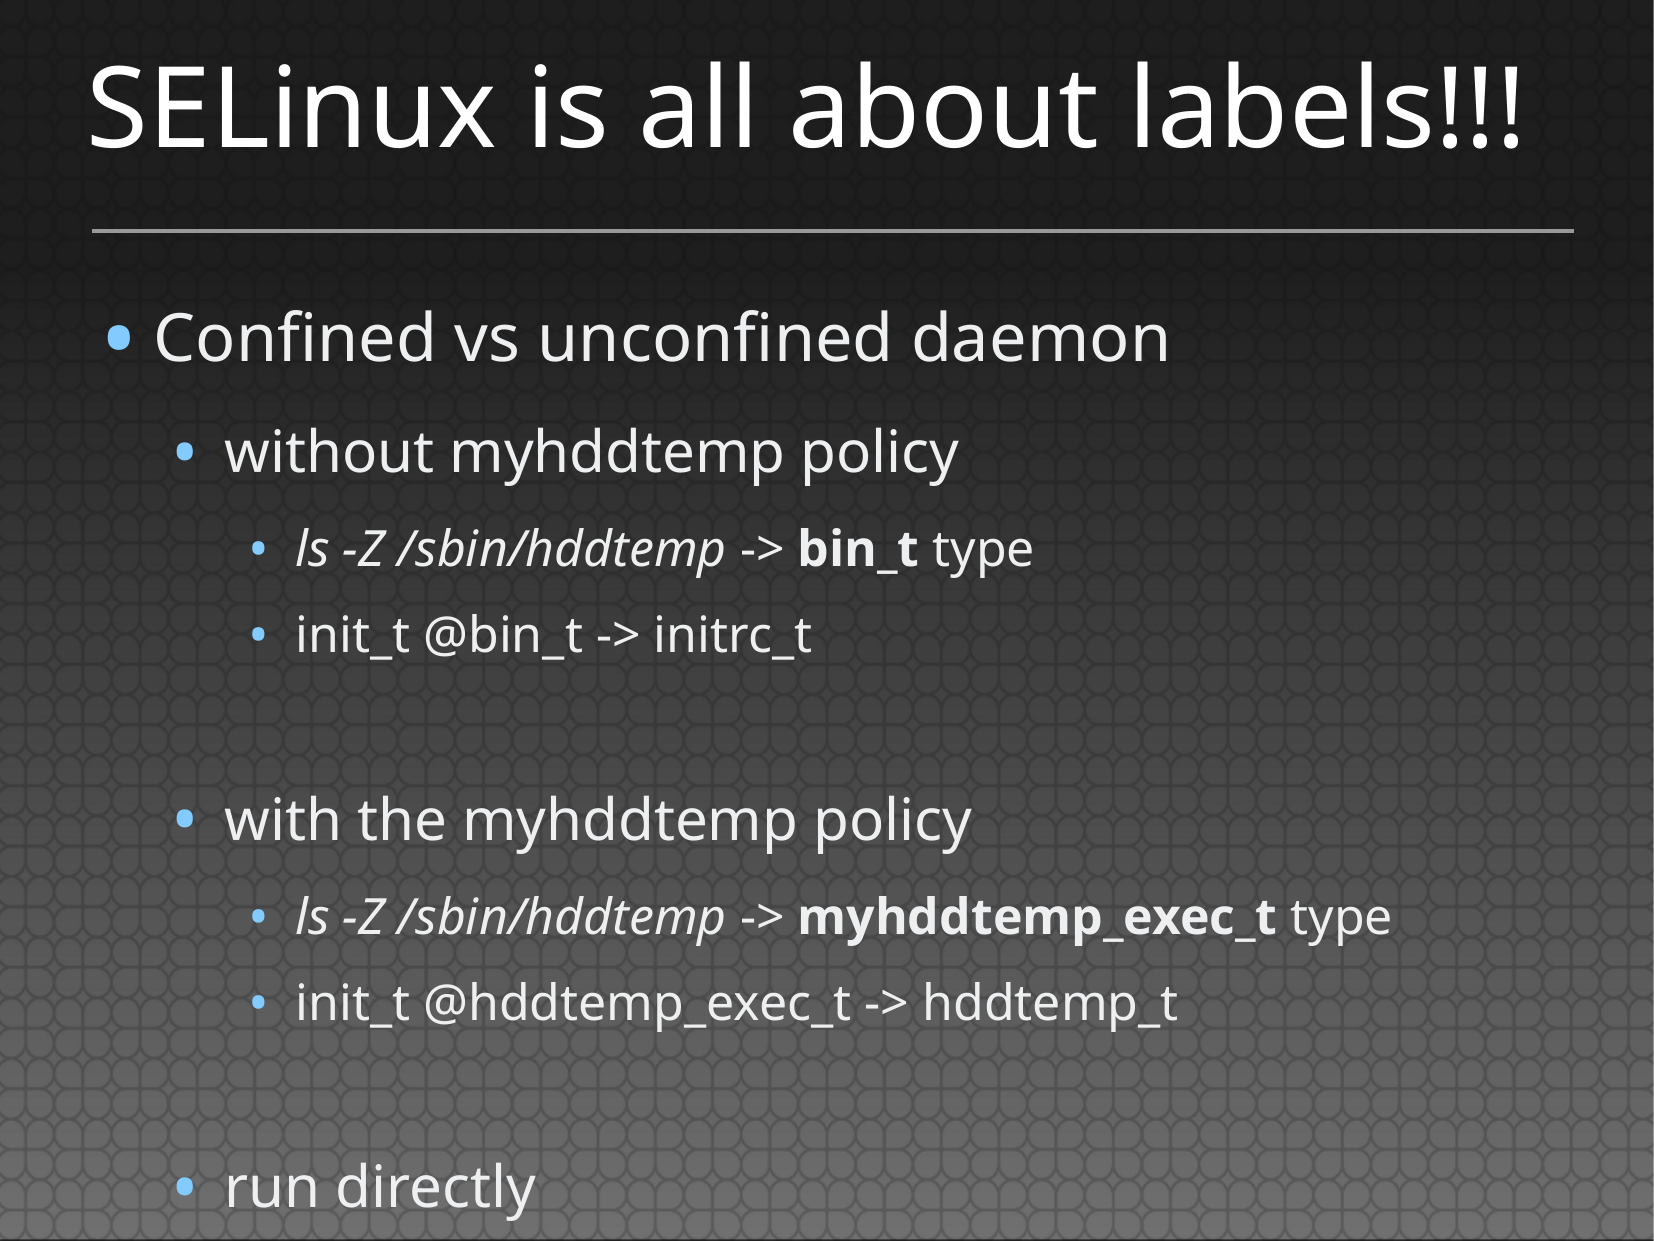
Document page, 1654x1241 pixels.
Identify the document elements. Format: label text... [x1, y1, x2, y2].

picture [0, 0, 1654, 1241]
title SELinux is all about labels!!! [86, 40, 1576, 322]
list Confined vs unconfined daemon without myhddtemp policy ls -Z /sbin/hddtemp -> bin_t type init_t @bin_t -> initrc_t with the myhddtemp policy ls -Z /sbin/hddtemp -> myhddtemp_exec_t type init_t @hddtemp_exec_t -> hddtemp_t run directly unconfined_t @hddtemp_exec_t-> hddtemp_t [82, 290, 1571, 1241]
